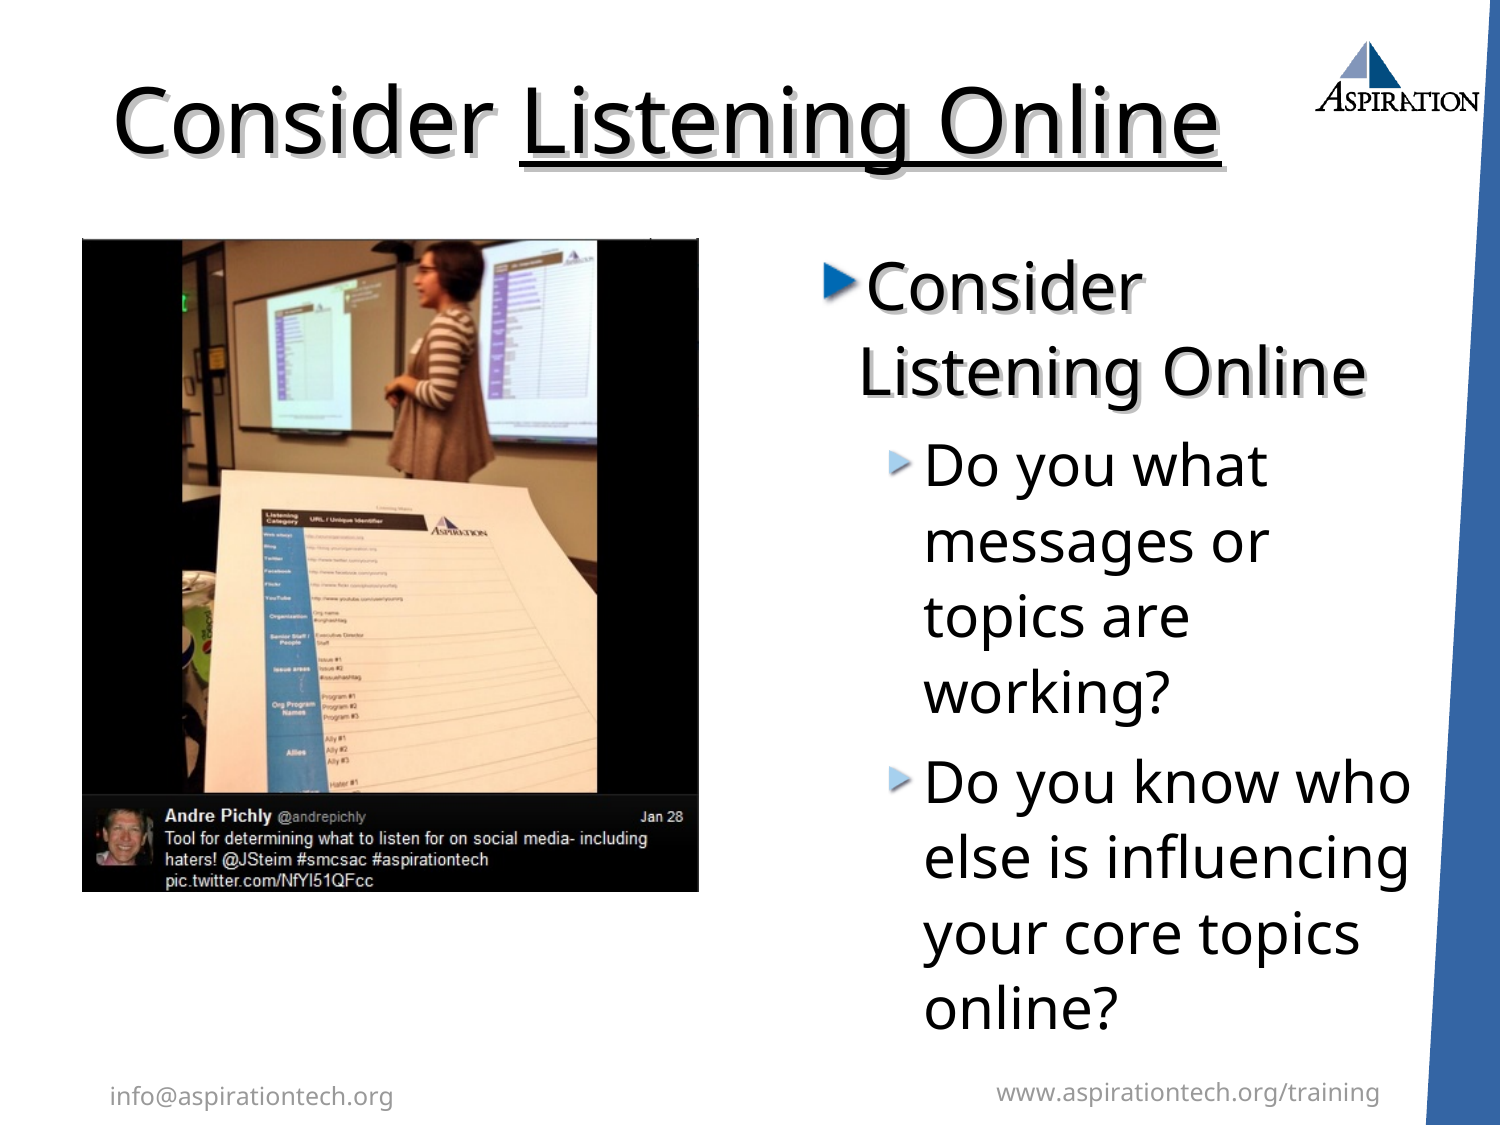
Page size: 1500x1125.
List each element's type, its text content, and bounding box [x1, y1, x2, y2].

picture [82, 238, 699, 892]
title Consider Listening Online [49, 19, 1284, 206]
picture [1315, 41, 1480, 120]
list Consider Listening Online Do you what messages or topics are working? Do you know who else is influencing your core topics online? [765, 238, 1448, 967]
